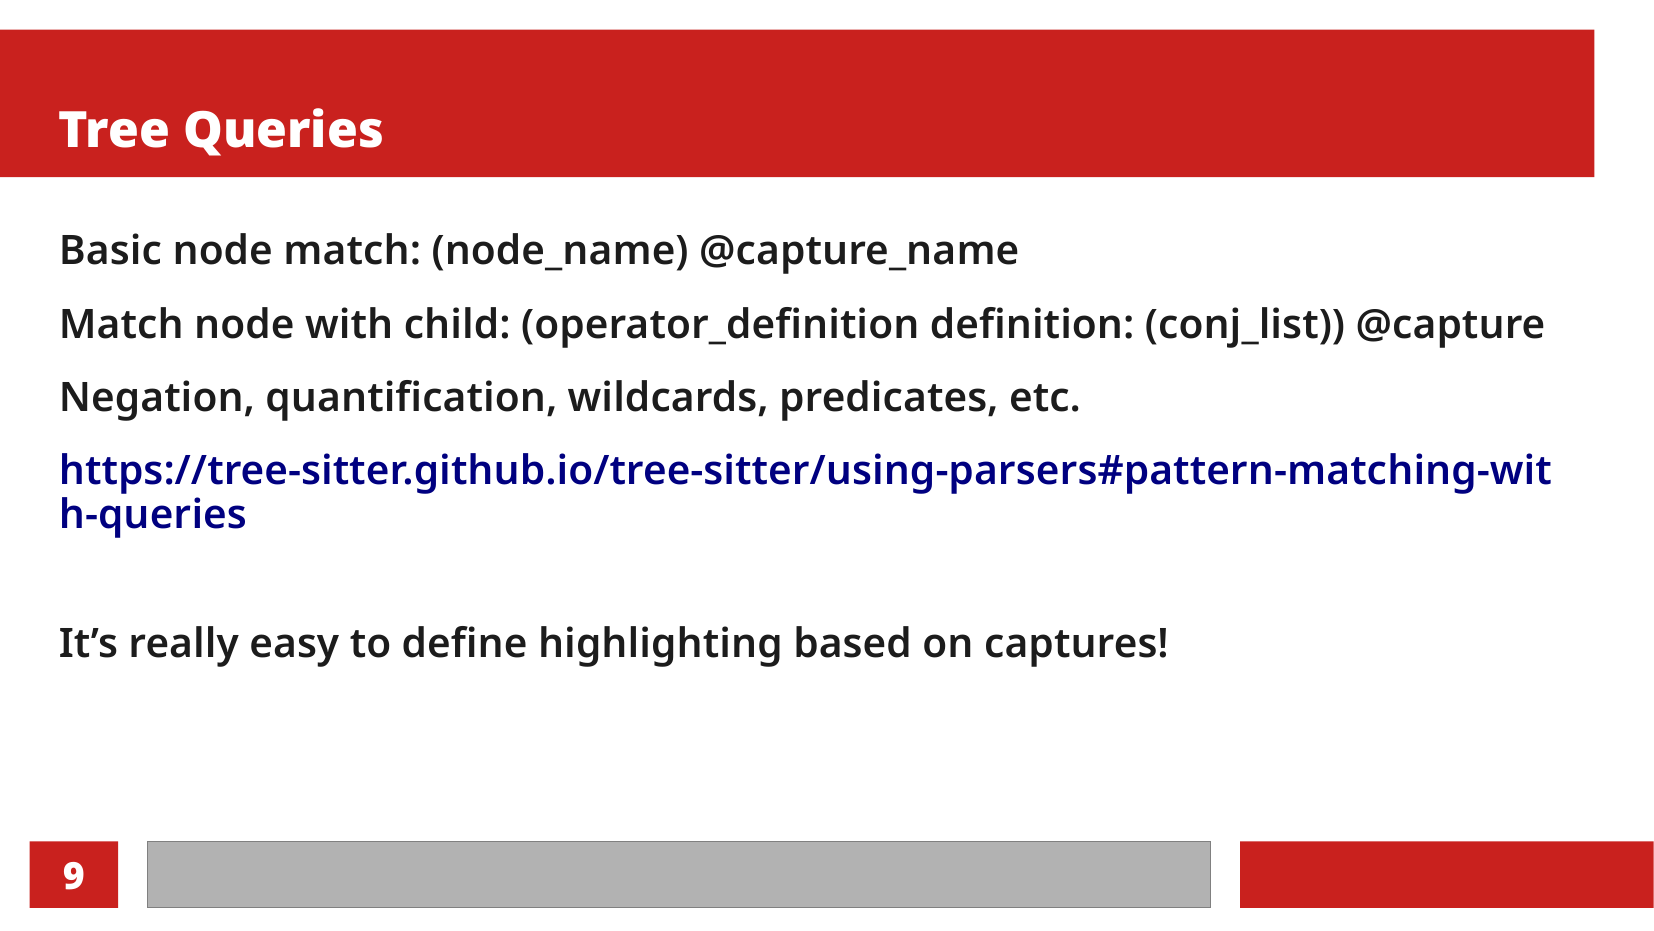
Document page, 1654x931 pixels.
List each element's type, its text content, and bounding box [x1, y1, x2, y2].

list Basic node match: (node_name) @capture_name Match node with child: (operator_definition definition: (conj_list)) @capture Negation, quantification, wildcards, predicates, etc. https://tree-sitter.github.io/tree-sitter/using-parsers#pattern-matching-with-queries It’s really easy to define highlighting based on captures! [59, 221, 1565, 798]
title Tree Queries [59, 44, 1595, 163]
